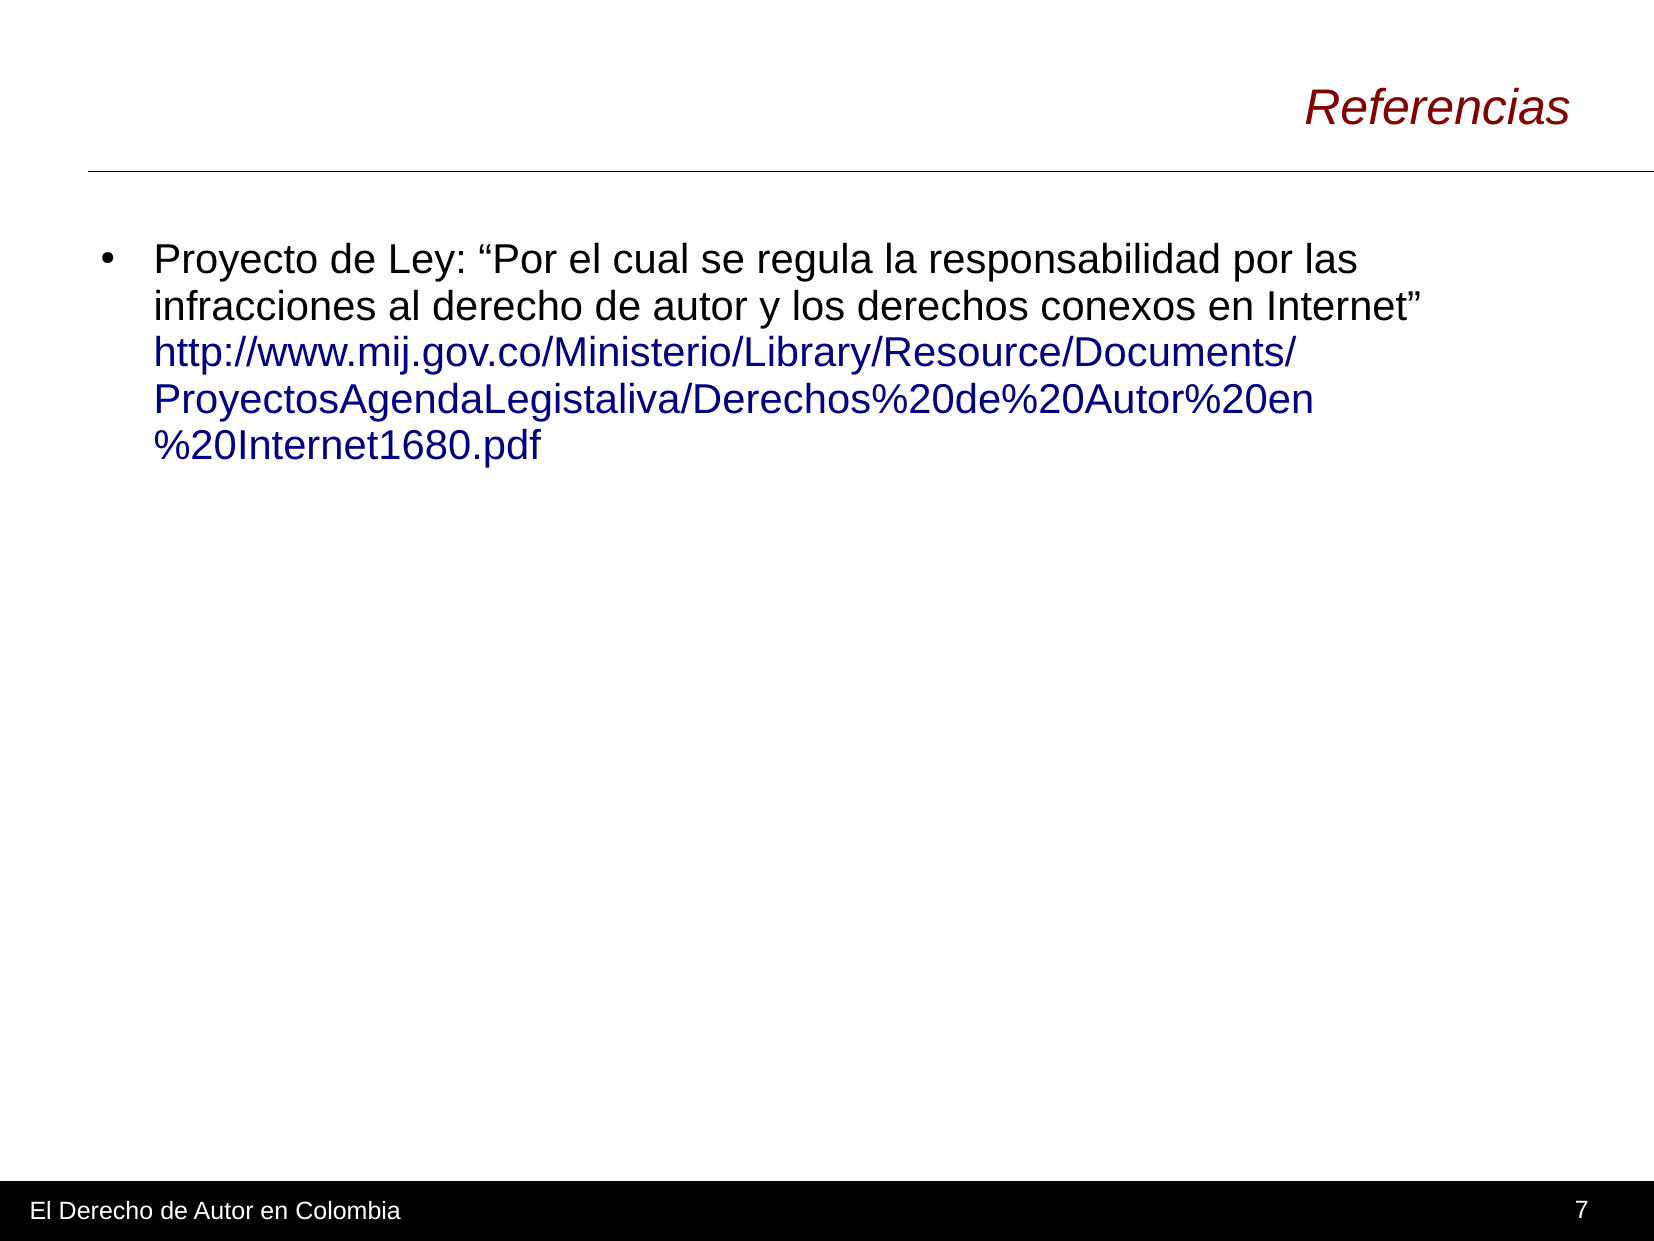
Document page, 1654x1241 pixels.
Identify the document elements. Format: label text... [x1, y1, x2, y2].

list Proyecto de Ley: “Por el cual se regula la responsabilidad por las infracciones al derecho de autor y los derechos conexos en Internet” http://www.mij.gov.co/Ministerio/Library/Resource/Documents/ProyectosAgendaLegistaliva/Derechos%20de%20Autor%20en%20Internet1680.pdf [82, 236, 1571, 1152]
title Referencias [82, 67, 1571, 148]
